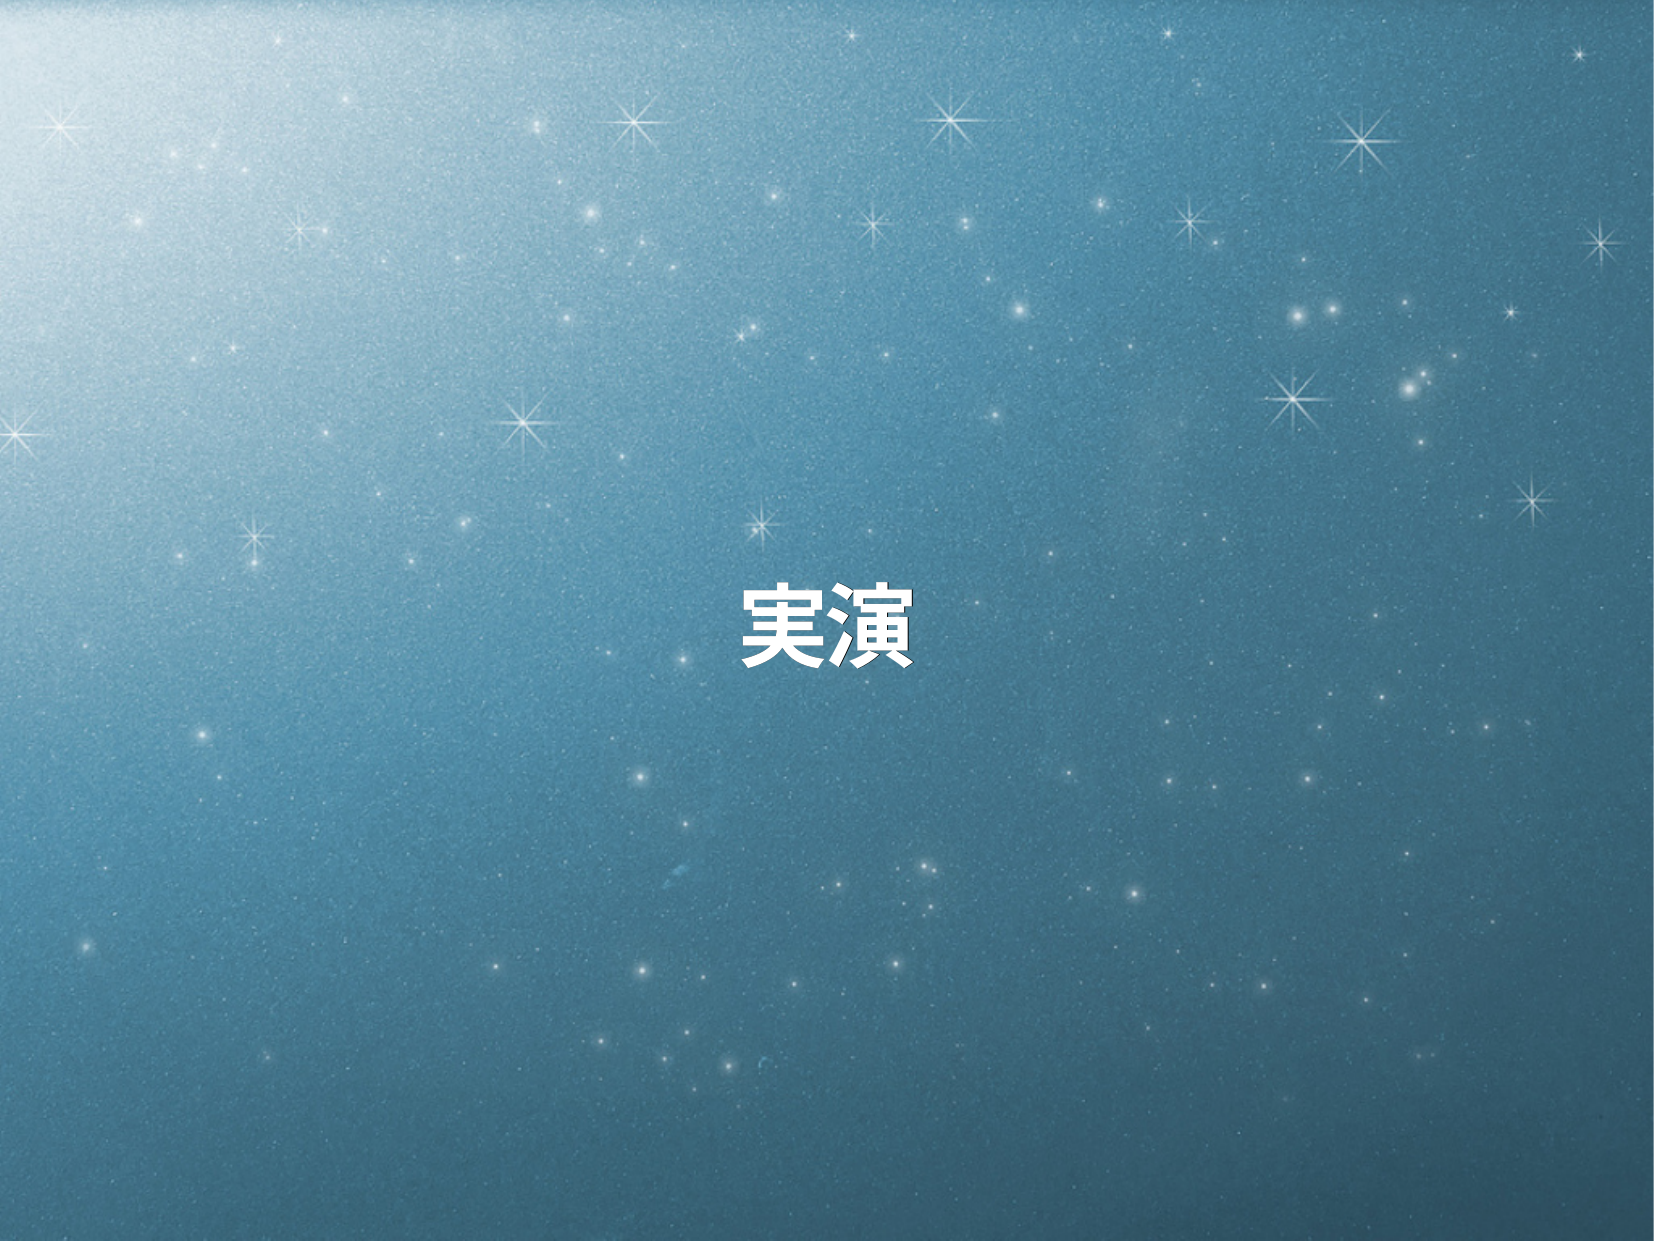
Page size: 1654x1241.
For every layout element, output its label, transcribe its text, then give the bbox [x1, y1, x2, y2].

picture [0, 0, 1654, 1241]
title 実演 [82, 516, 1571, 724]
